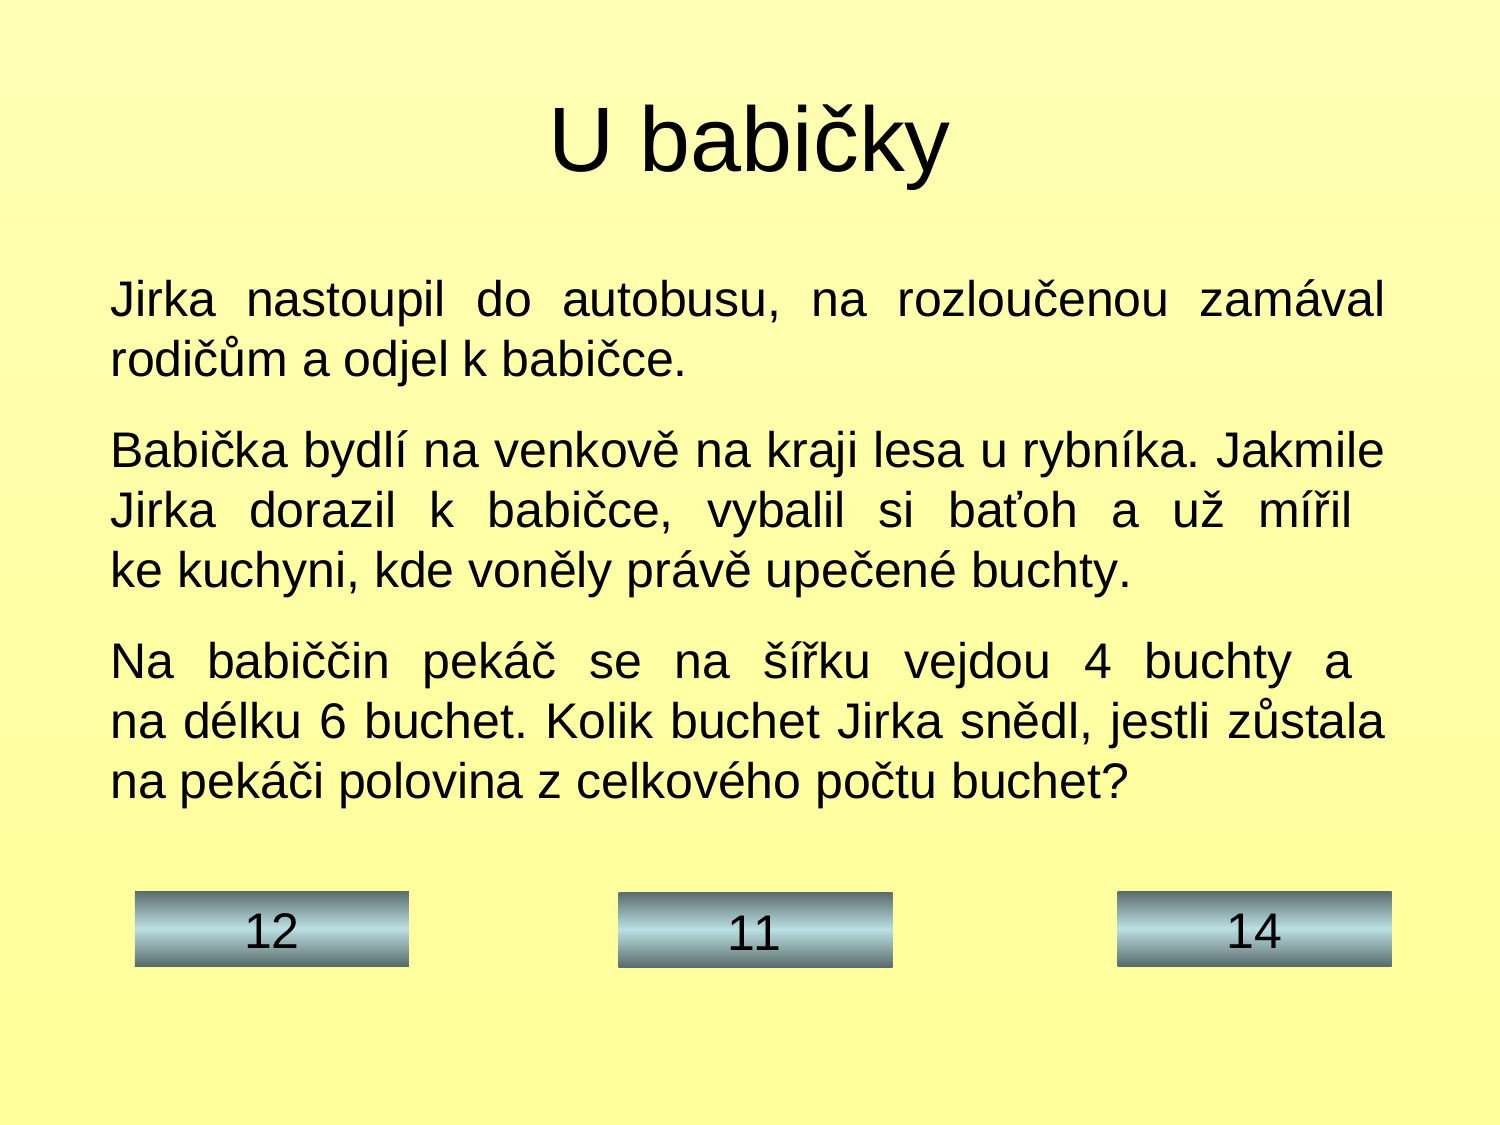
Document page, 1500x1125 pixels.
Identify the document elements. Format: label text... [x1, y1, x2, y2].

text_box 11 [618, 892, 893, 968]
text_box 14 [1117, 891, 1392, 967]
title U babičky [75, 40, 1426, 229]
text_box 12 [134, 891, 409, 967]
text_box Jirka nastoupil do autobusu, na rozloučenou zamával rodičům a odjel k babičce. Babička bydlí na venkově na kraji lesa u rybníka. Jakmile Jirka dorazil k babičce, vybalil si baťoh a už mířil ke kuchyni, kde voněly právě upečené buchty. Na babiččin pekáč se na šířku vejdou 4 buchty a na délku 6 buchet. Kolik buchet Jirka snědl, jestli zůstala na pekáči polovina z celkového počtu buchet? [95, 258, 1401, 817]
